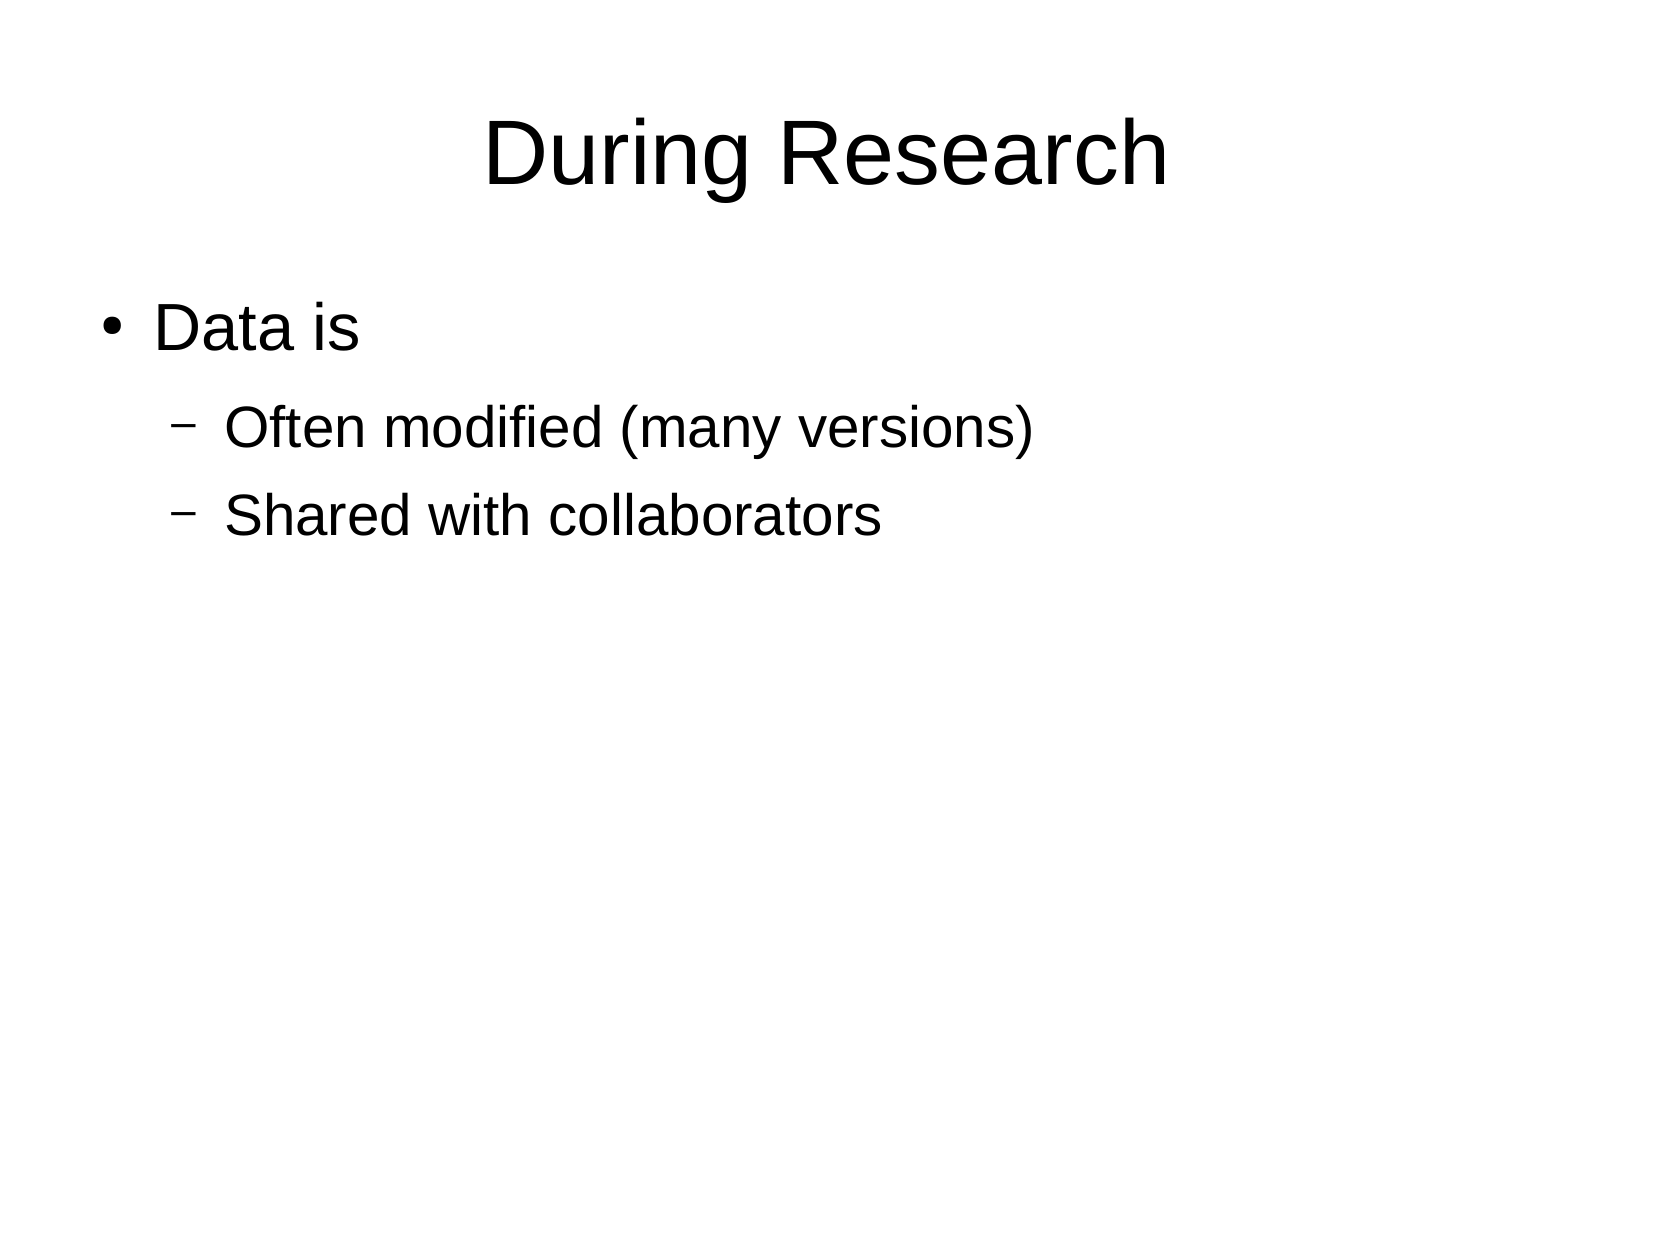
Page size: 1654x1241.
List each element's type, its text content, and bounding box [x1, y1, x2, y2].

title During Research [82, 49, 1571, 257]
list Data is Often modified (many versions) Shared with collaborators [82, 290, 1571, 1109]
